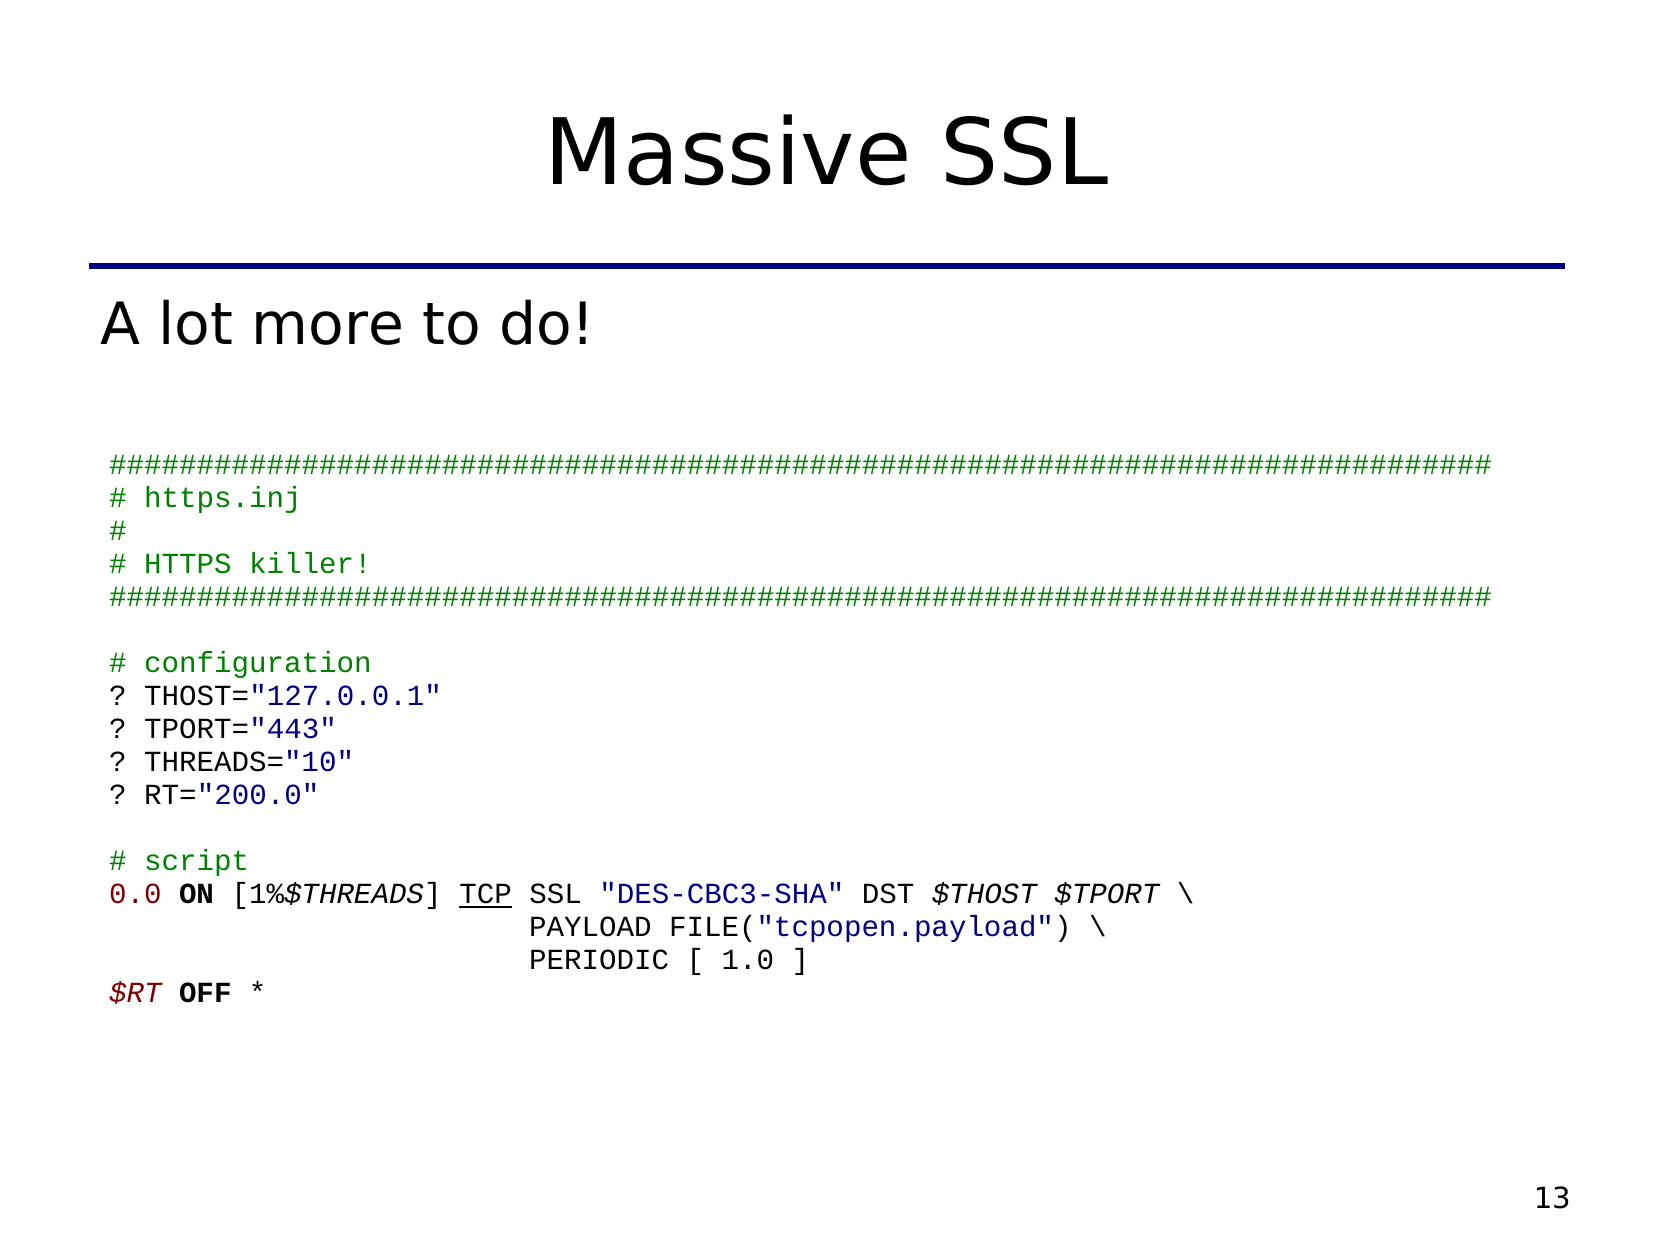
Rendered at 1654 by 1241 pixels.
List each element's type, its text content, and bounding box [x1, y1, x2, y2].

text_box ############################################################################### # https.inj # # HTTPS killer! ############################################################################### # configuration ? THOST="127.0.0.1" ? TPORT="443" ? THREADS="10" ? RT="200.0" # script 0.0 ON [1%$THREADS] TCP SSL "DES-CBC3-SHA" DST $THOST $TPORT \ PAYLOAD FILE("tcpopen.payload") \ PERIODIC [ 1.0 ] $RT OFF * [94, 442, 1571, 1052]
title Massive SSL [82, 56, 1571, 250]
list A lot more to do! [82, 290, 1571, 1094]
